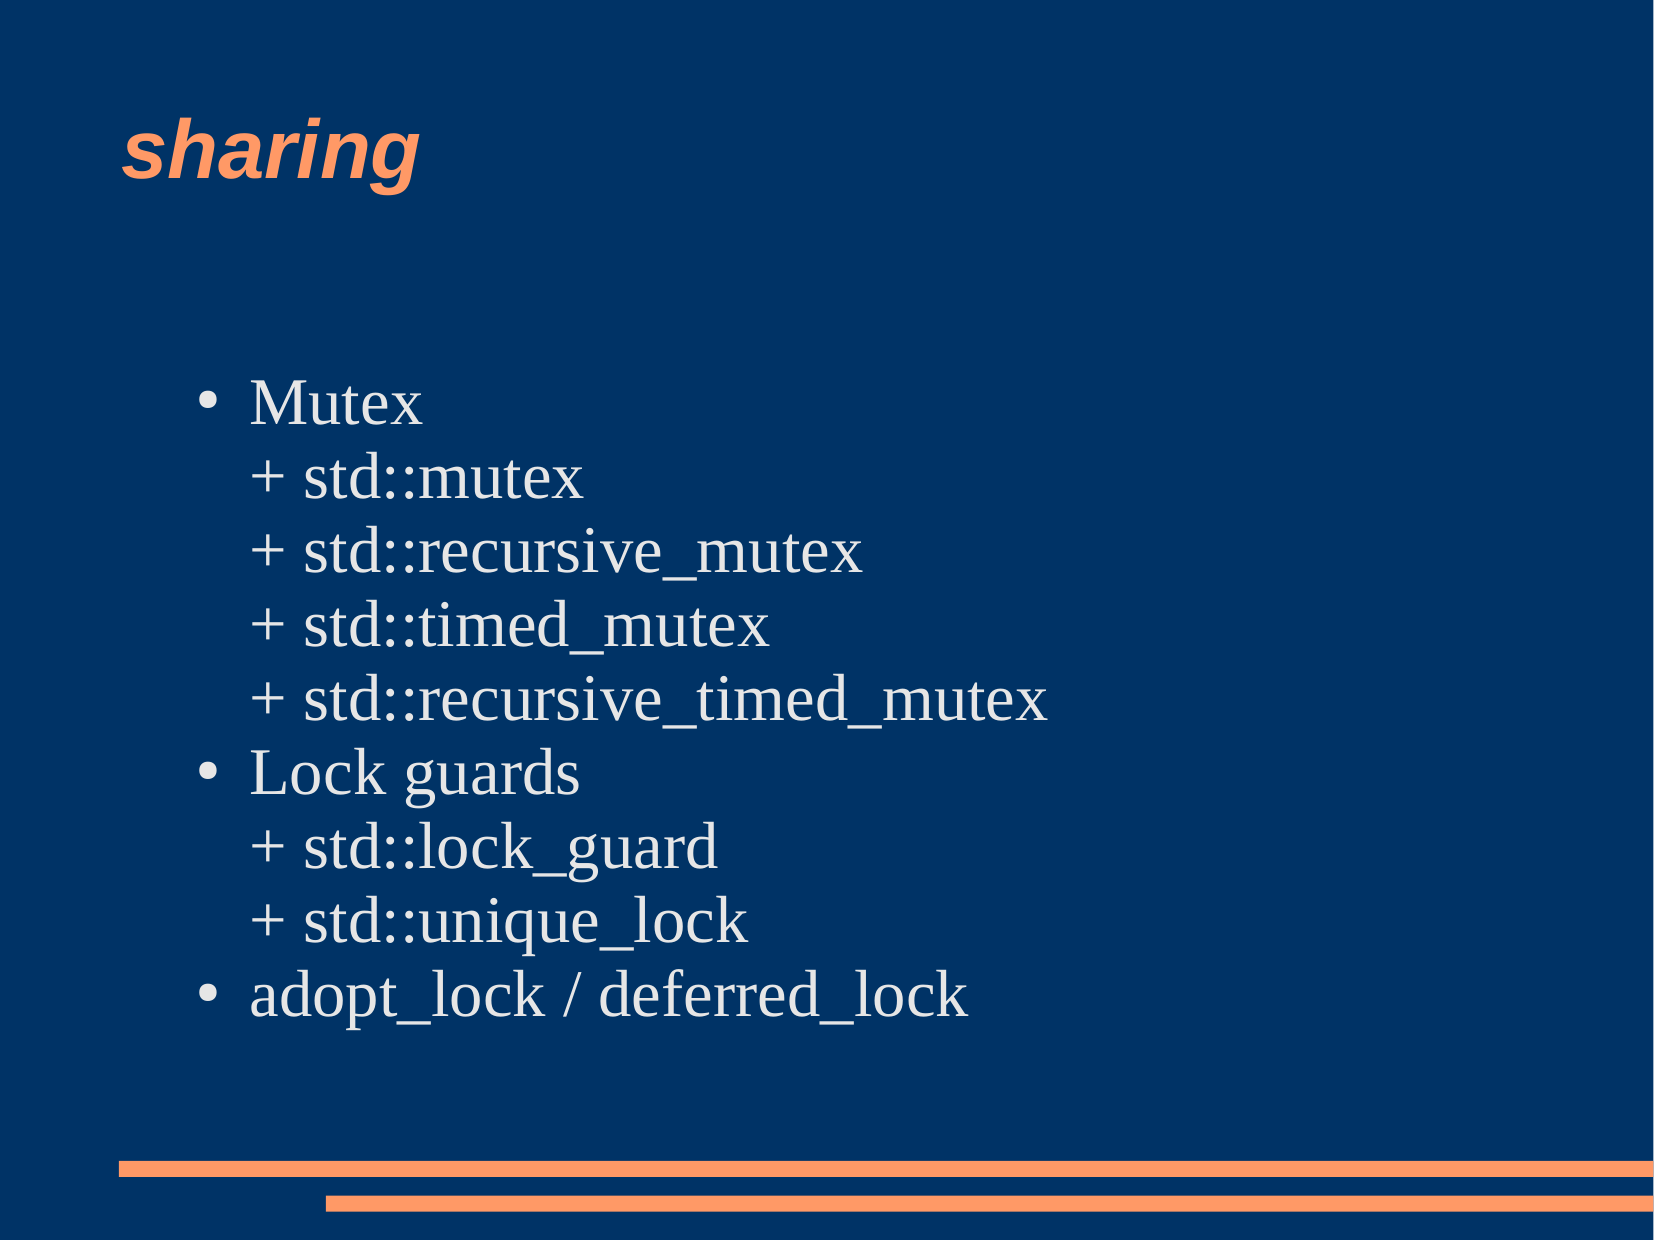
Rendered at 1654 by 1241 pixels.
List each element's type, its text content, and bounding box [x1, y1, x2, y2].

title sharing [121, 46, 1534, 254]
list Mutex + std::mutex + std::recursive_mutex + std::timed_mutex + std::recursive_timed_mutex Lock guards + std::lock_guard + std::unique_lock adopt_lock / deferred_lock [178, 364, 1570, 1147]
